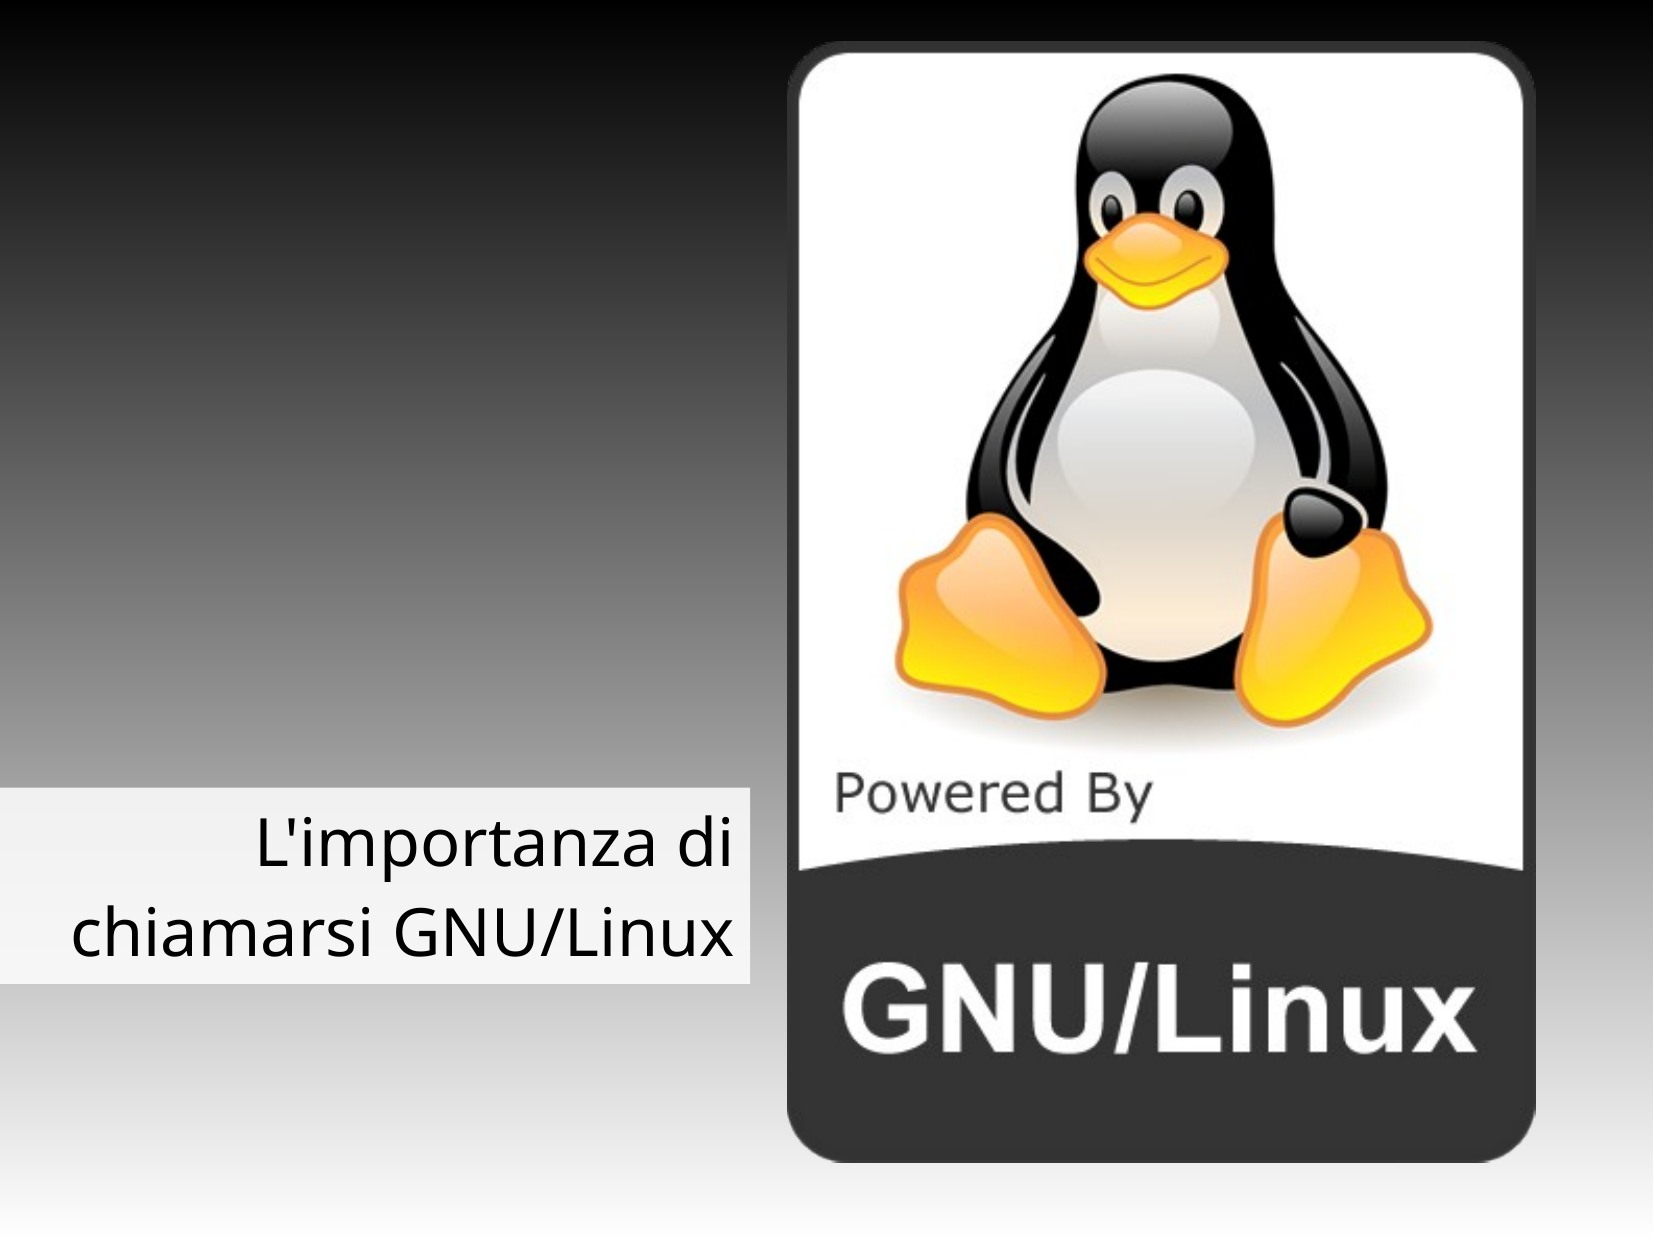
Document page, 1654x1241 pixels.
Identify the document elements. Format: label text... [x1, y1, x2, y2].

picture [787, 41, 1536, 1163]
text_box L'importanza di chiamarsi GNU/Linux [0, 787, 751, 794]
